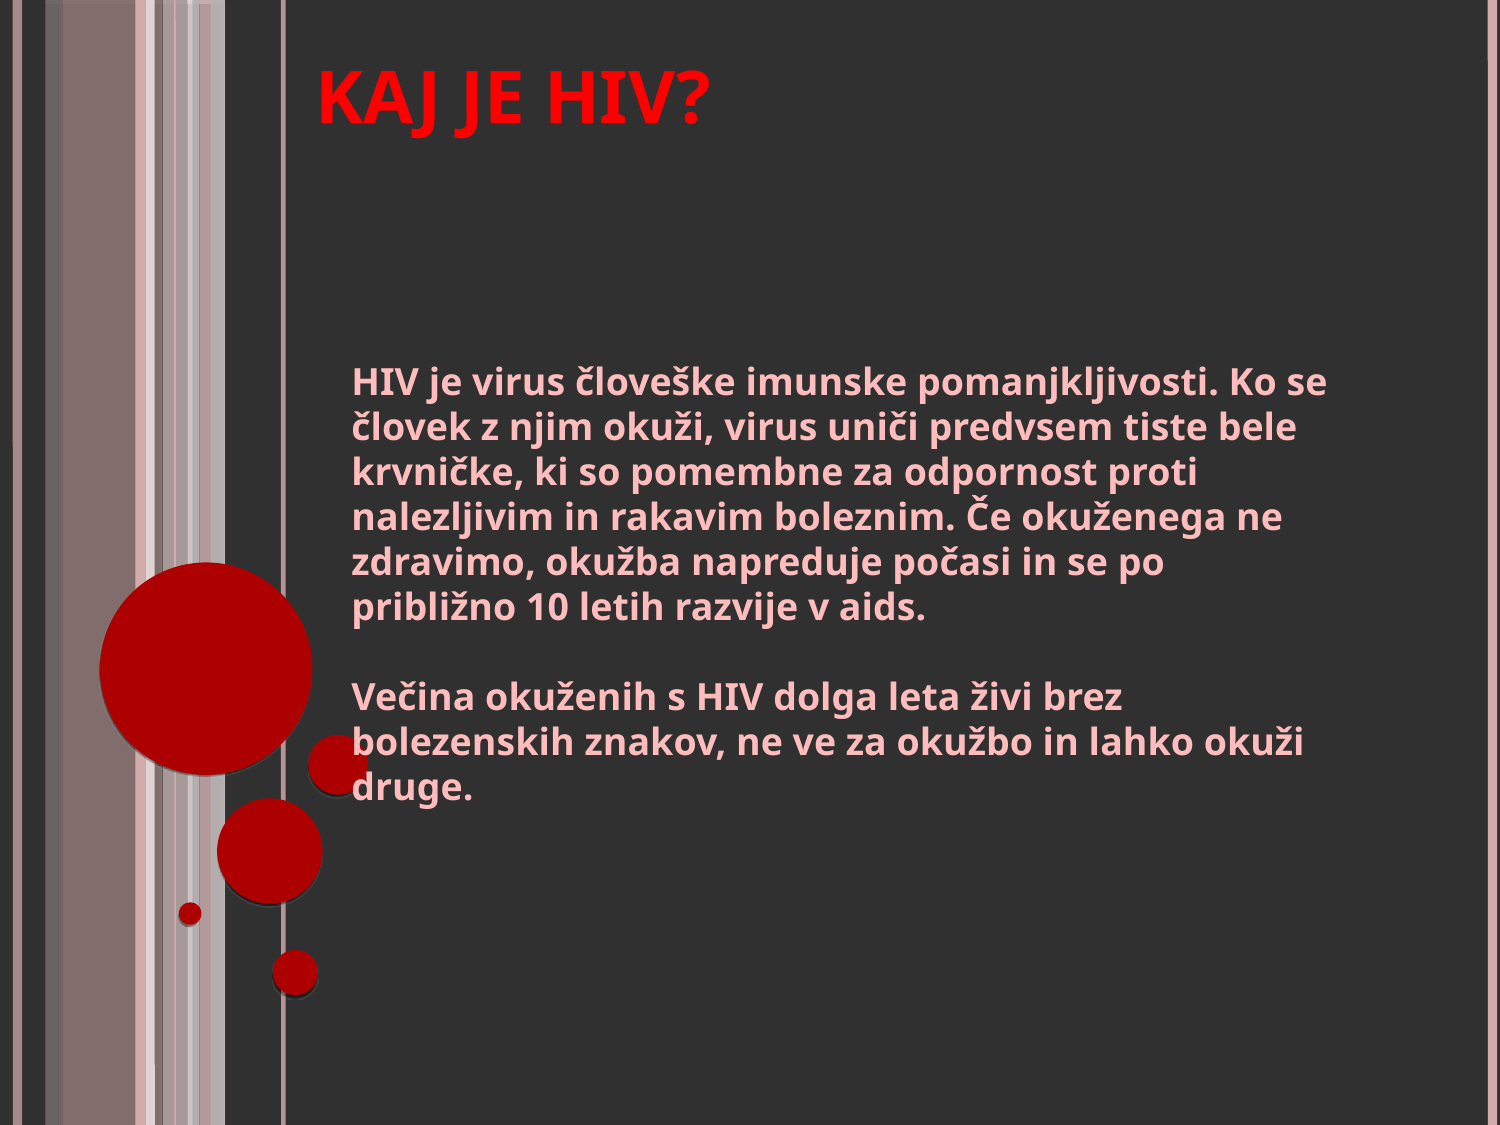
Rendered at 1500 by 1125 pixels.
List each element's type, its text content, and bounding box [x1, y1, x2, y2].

list HIV je virus človeške imunske pomanjkljivosti. Ko se človek z njim okuži, virus uniči predvsem tiste bele krvničke, ki so pomembne za odpornost proti nalezljivim in rakavim boleznim. Če okuženega ne zdravimo, okužba napreduje počasi in se po približno 10 letih razvije v aids. Večina okuženih s HIV dolga leta živi brez bolezenskih znakov, ne ve za okužbo in lahko okuži druge. [336, 350, 1349, 575]
title Kaj je HIV? [301, 42, 1314, 291]
